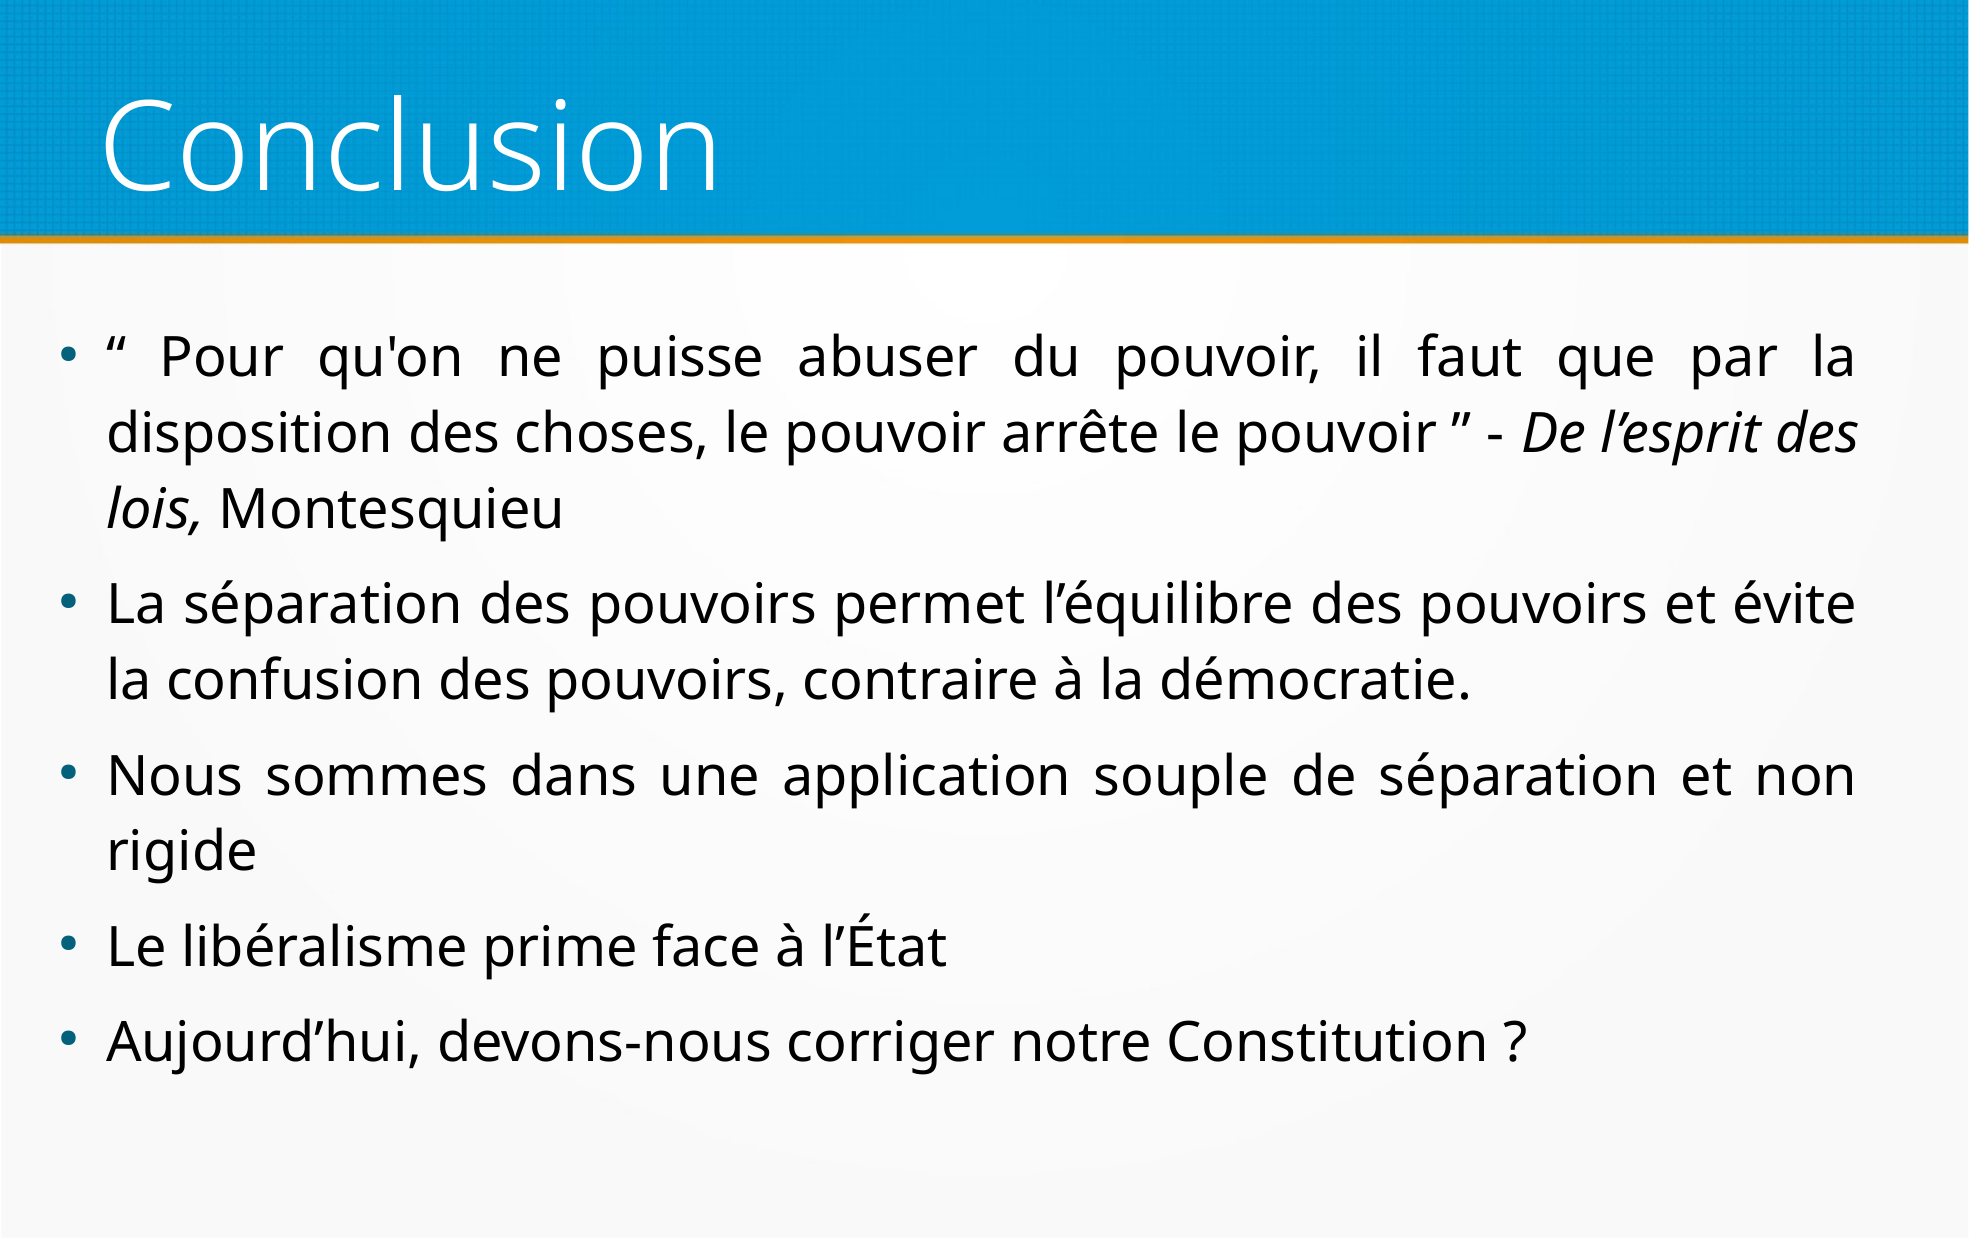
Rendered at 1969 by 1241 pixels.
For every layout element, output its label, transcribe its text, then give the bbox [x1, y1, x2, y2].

picture [0, 233, 1969, 1241]
title Conclusion [98, 19, 1870, 227]
list “ Pour qu'on ne puisse abuser du pouvoir, il faut que par la disposition des choses, le pouvoir arrête le pouvoir ” - De l’esprit des lois, Montesquieu La séparation des pouvoirs permet l’équilibre des pouvoirs et évite la confusion des pouvoirs, contraire à la démocratie. Nous sommes dans une application souple de séparation et non rigide Le libéralisme prime face à l’État Aujourd’hui, devons-nous corriger notre Constitution ? [58, 315, 1860, 1081]
